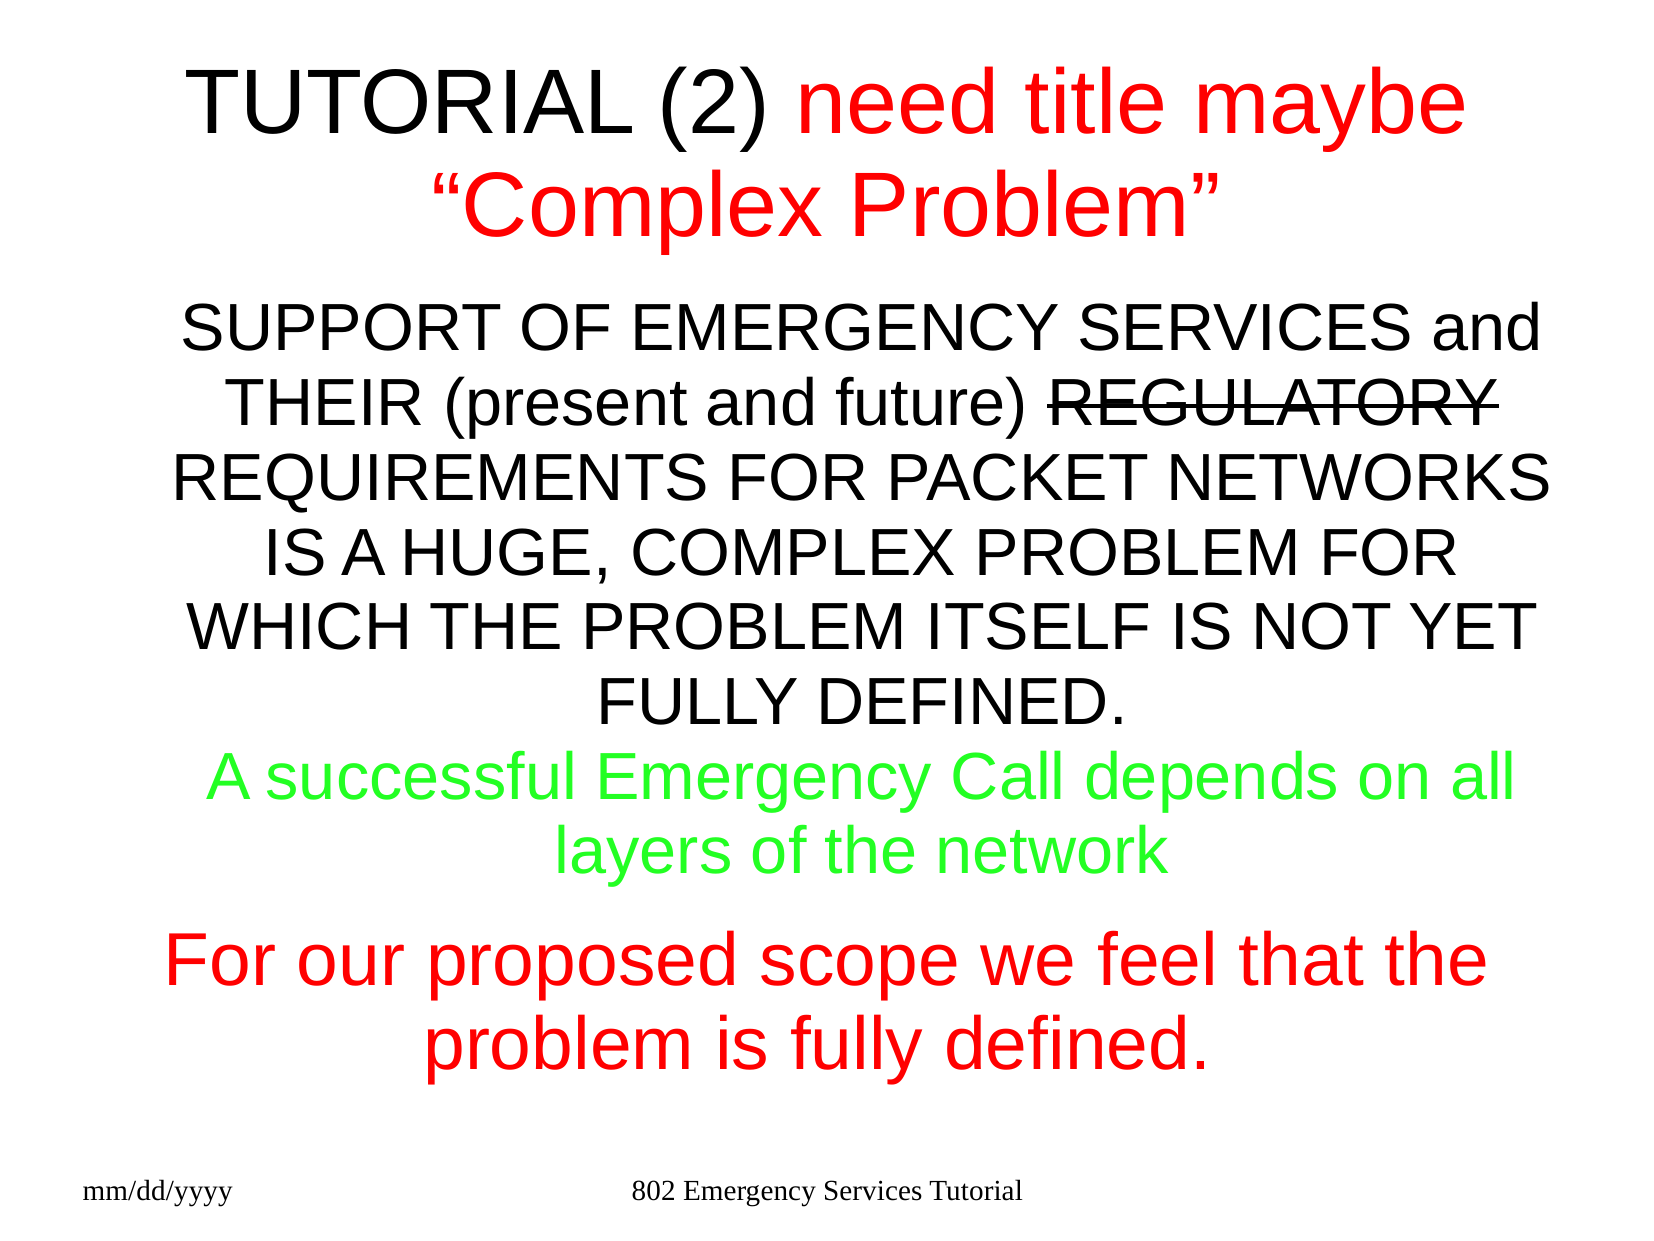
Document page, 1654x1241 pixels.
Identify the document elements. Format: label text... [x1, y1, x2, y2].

title TUTORIAL (2) need title maybe “Complex Problem” [82, 50, 1571, 256]
list SUPPORT OF EMERGENCY SERVICES and THEIR (present and future) REGULATORY REQUIREMENTS FOR PACKET NETWORKS IS A HUGE, COMPLEX PROBLEM FOR WHICH THE PROBLEM ITSELF IS NOT YET FULLY DEFINED. A successful Emergency Call depends on all layers of the network For our proposed scope we feel that the problem is fully defined. [82, 290, 1571, 1189]
